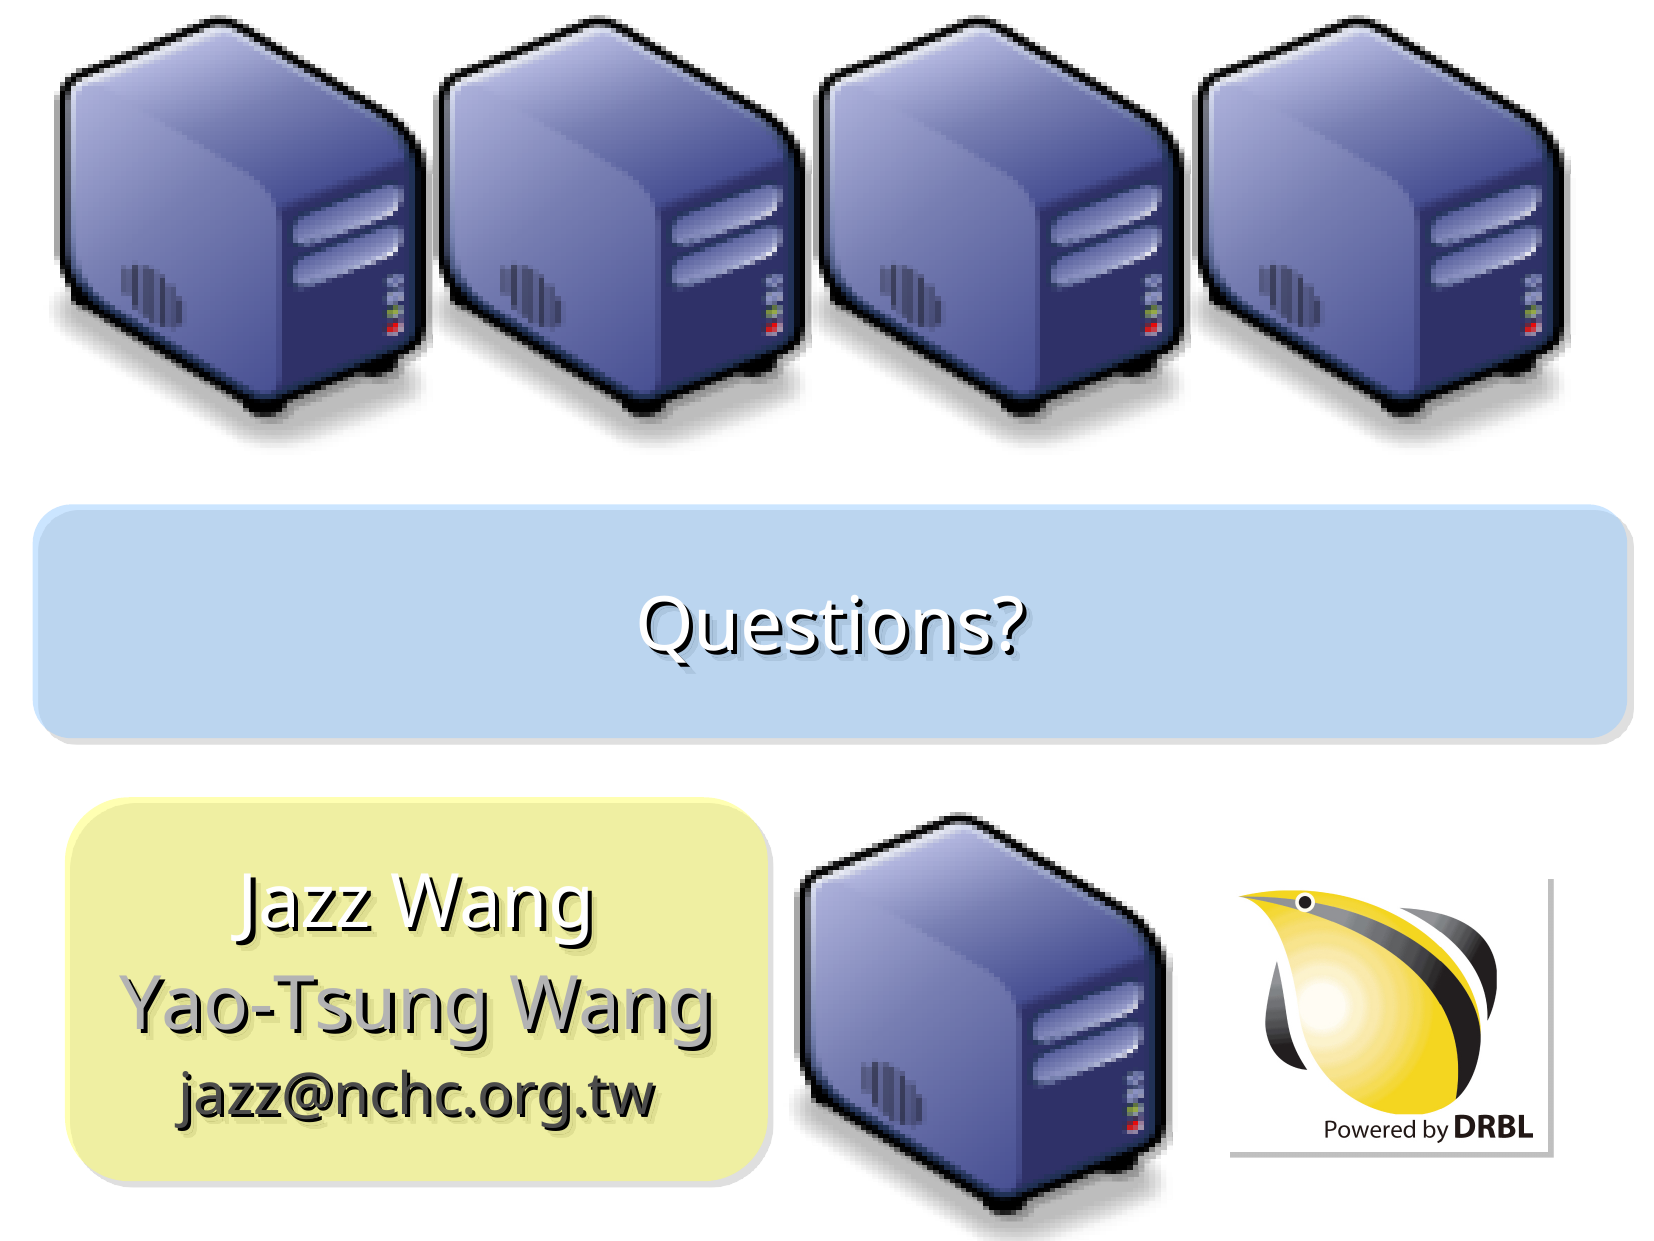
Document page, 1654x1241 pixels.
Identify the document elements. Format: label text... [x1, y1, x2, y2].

text_box Questions? [32, 504, 1628, 739]
picture [767, 799, 1211, 1241]
picture [27, 2, 1609, 502]
text_box Jazz Wang Yao-Tsung Wang jazz@nchc.org.tw [64, 797, 768, 1182]
picture [1224, 874, 1548, 1152]
